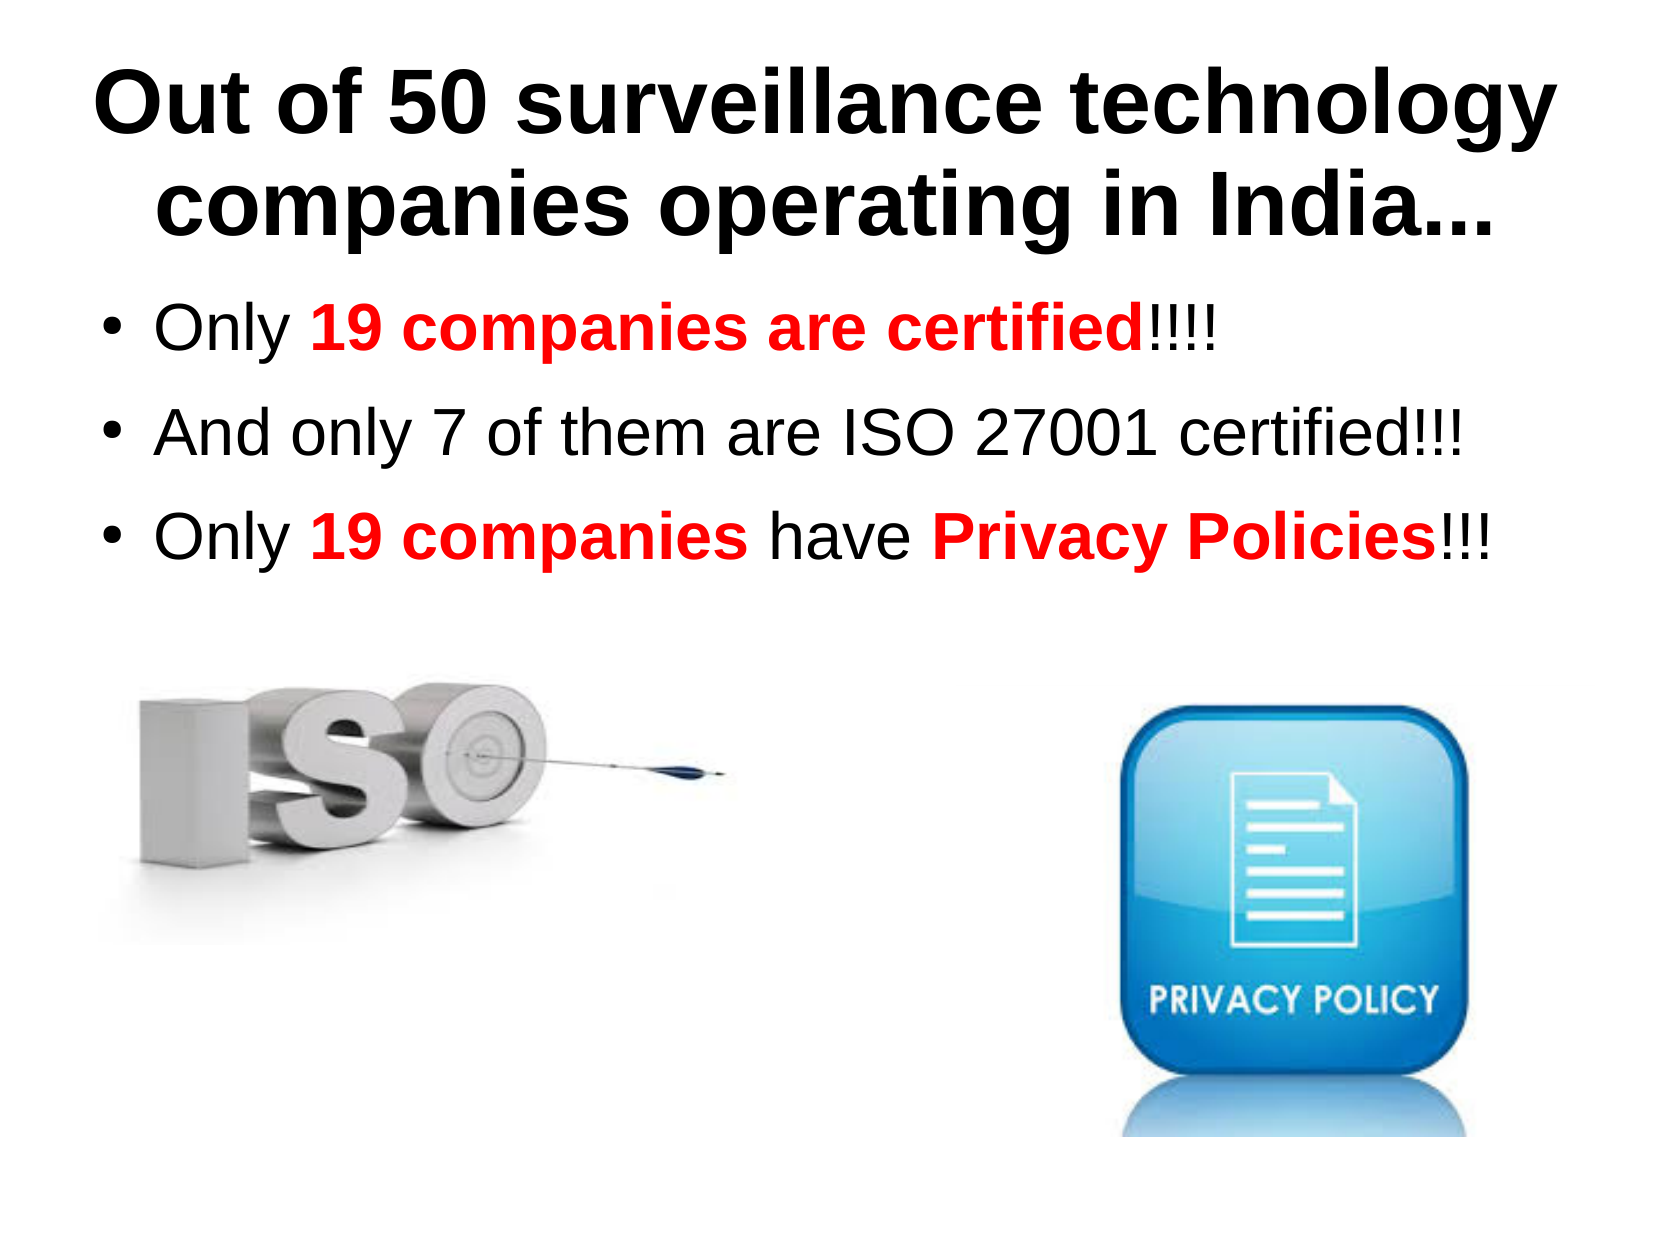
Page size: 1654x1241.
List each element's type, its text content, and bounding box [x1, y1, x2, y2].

picture [956, 684, 1595, 1137]
picture [79, 602, 745, 945]
list Only 19 companies are certified!!!! And only 7 of them are ISO 27001 certified!!! Only 19 companies have Privacy Policies!!! [82, 290, 1538, 1010]
title Out of 50 surveillance technology companies operating in India... [82, 49, 1571, 257]
